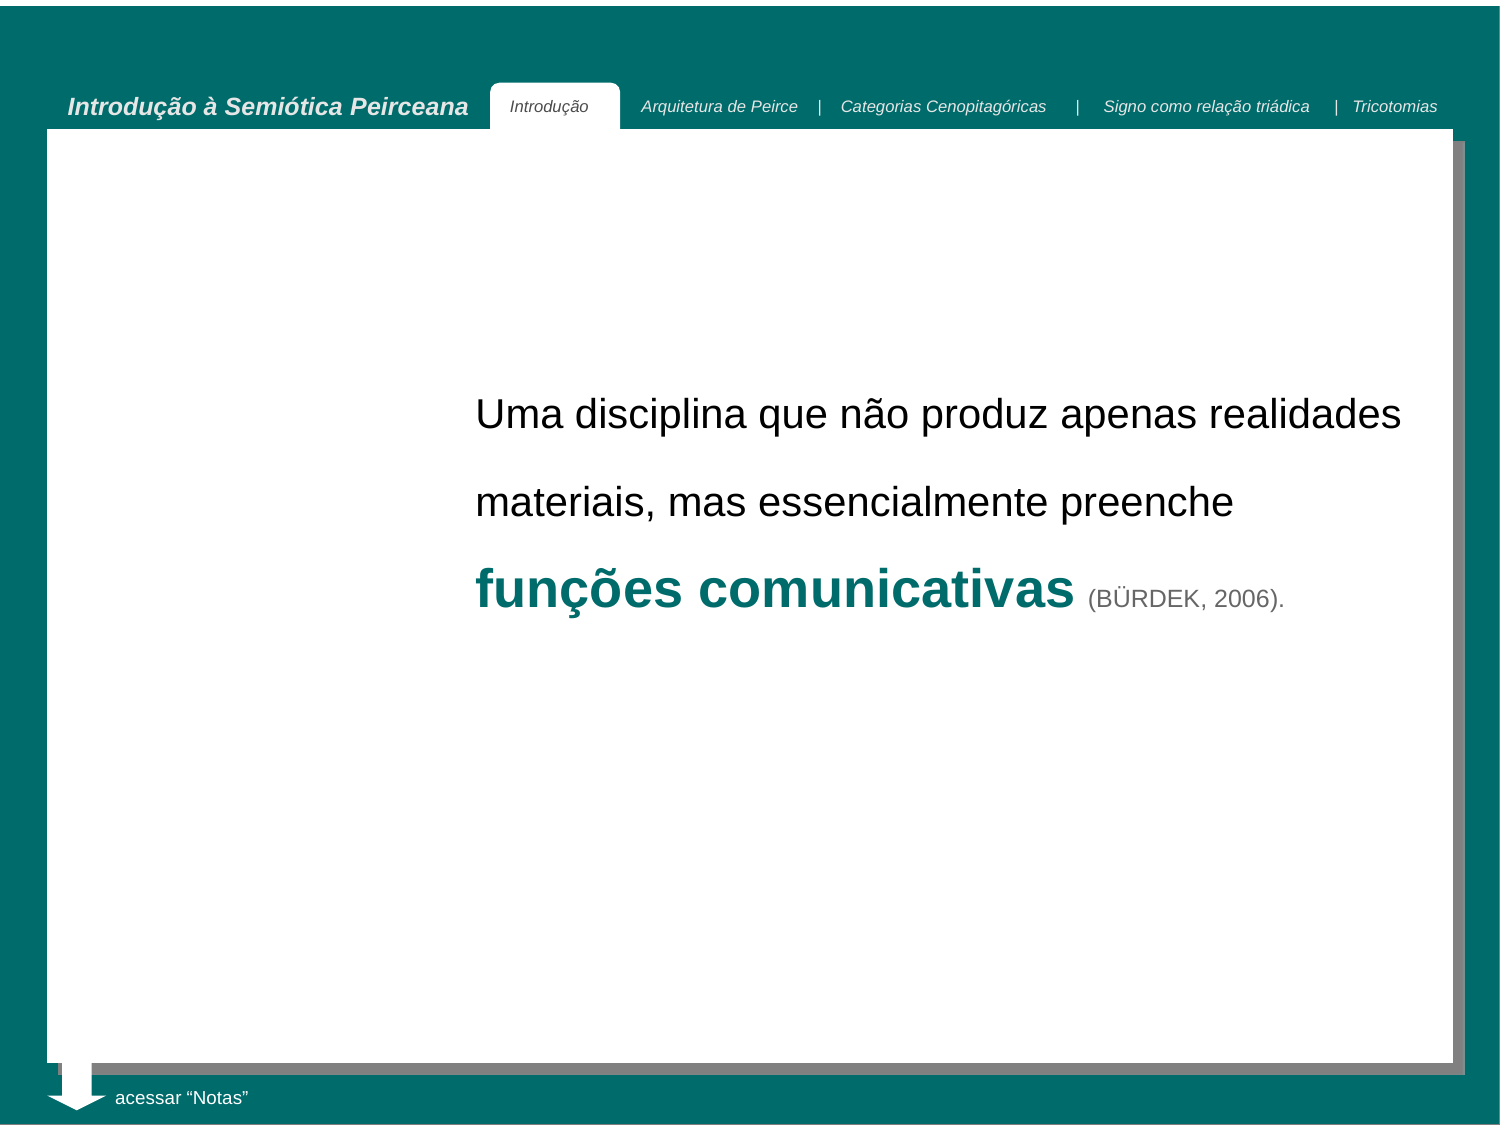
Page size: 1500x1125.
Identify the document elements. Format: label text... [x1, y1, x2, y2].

text_box [47, 1051, 100, 1111]
text_box Uma disciplina que não produz apenas realidades materiais, mas essencialmente preenche funções comunicativas (BÜRDEK, 2006). [460, 360, 1418, 609]
text_box acessar “Notas” [100, 1080, 278, 1116]
